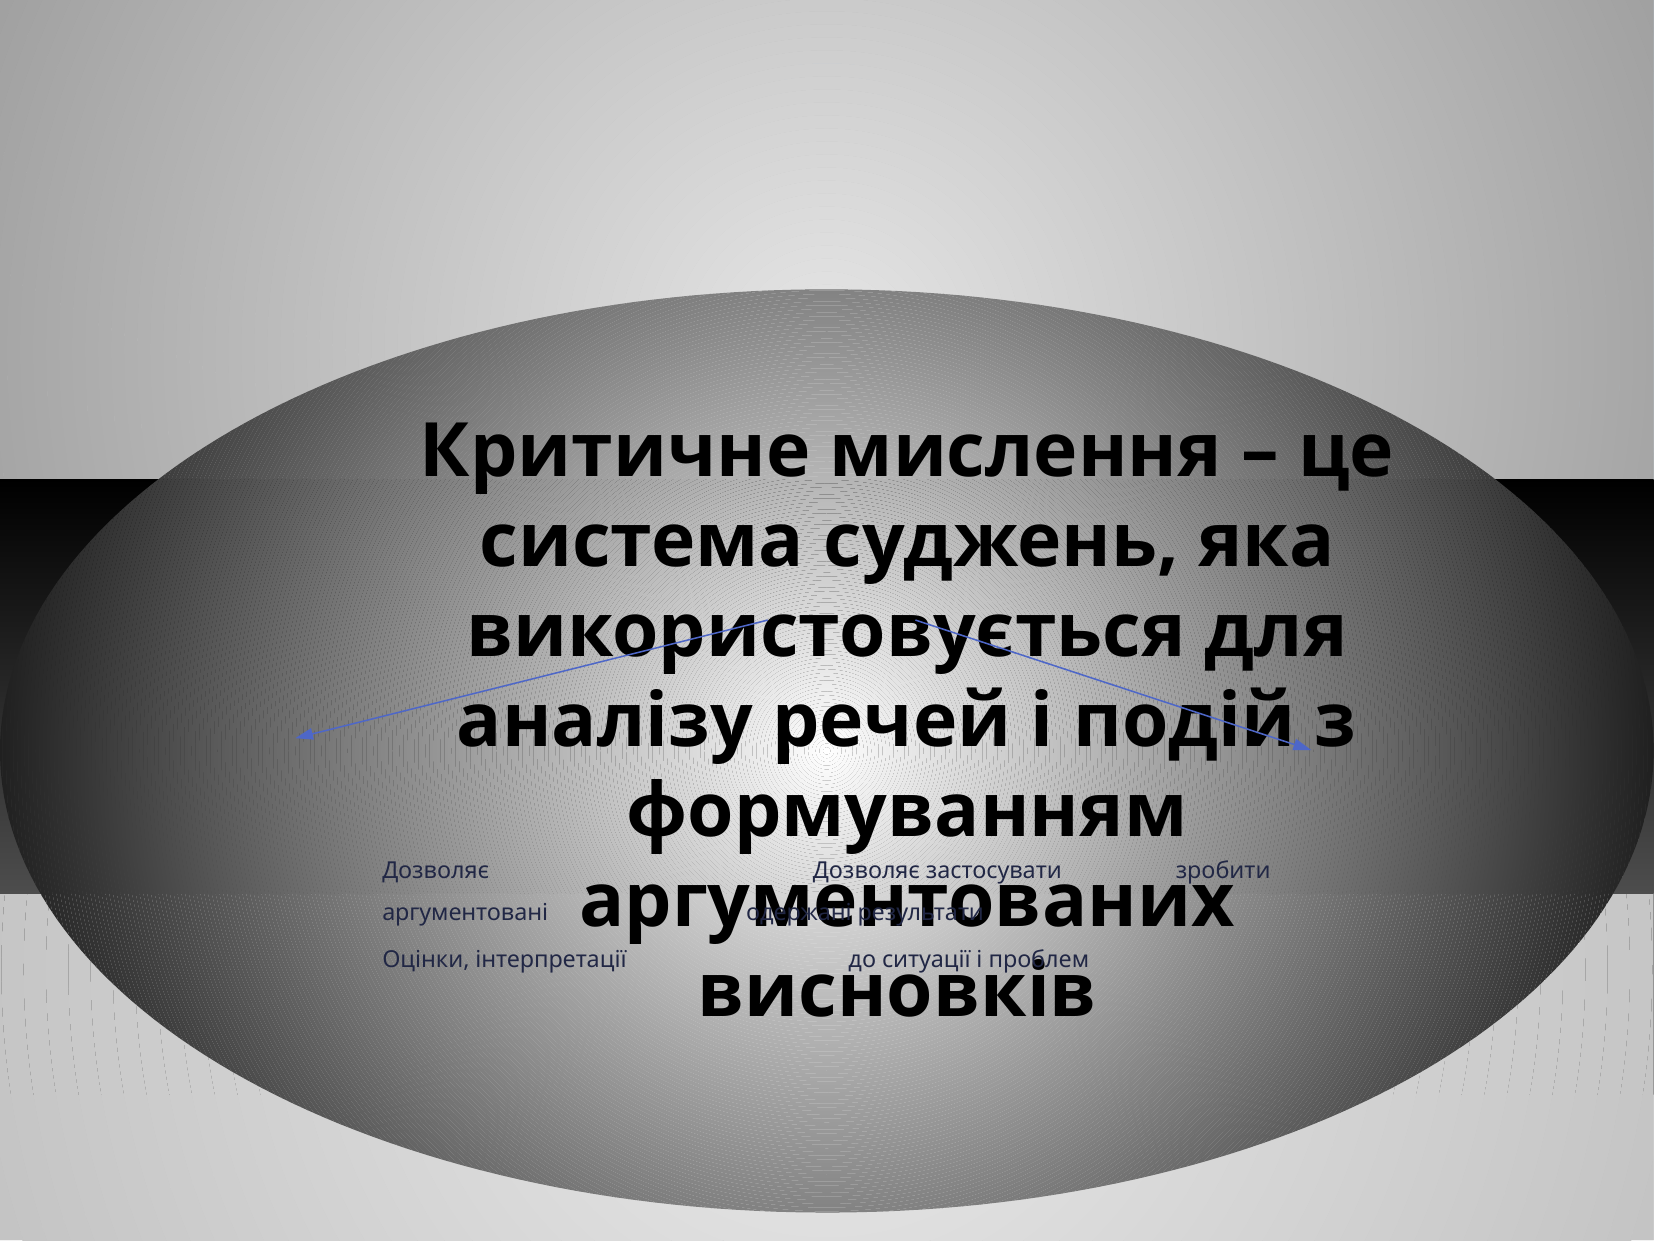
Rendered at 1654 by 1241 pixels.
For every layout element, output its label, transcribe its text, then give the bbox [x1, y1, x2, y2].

title Критичне мислення – це система суджень, яка використовується для аналізу речей і подій з формуванням аргументованих висновків [354, 64, 1477, 621]
list Дозволяє Дозволяє застосувати зробити аргументовані одержані результати Оцінки, інтерпретації до ситуації і проблем [106, 726, 1607, 1081]
